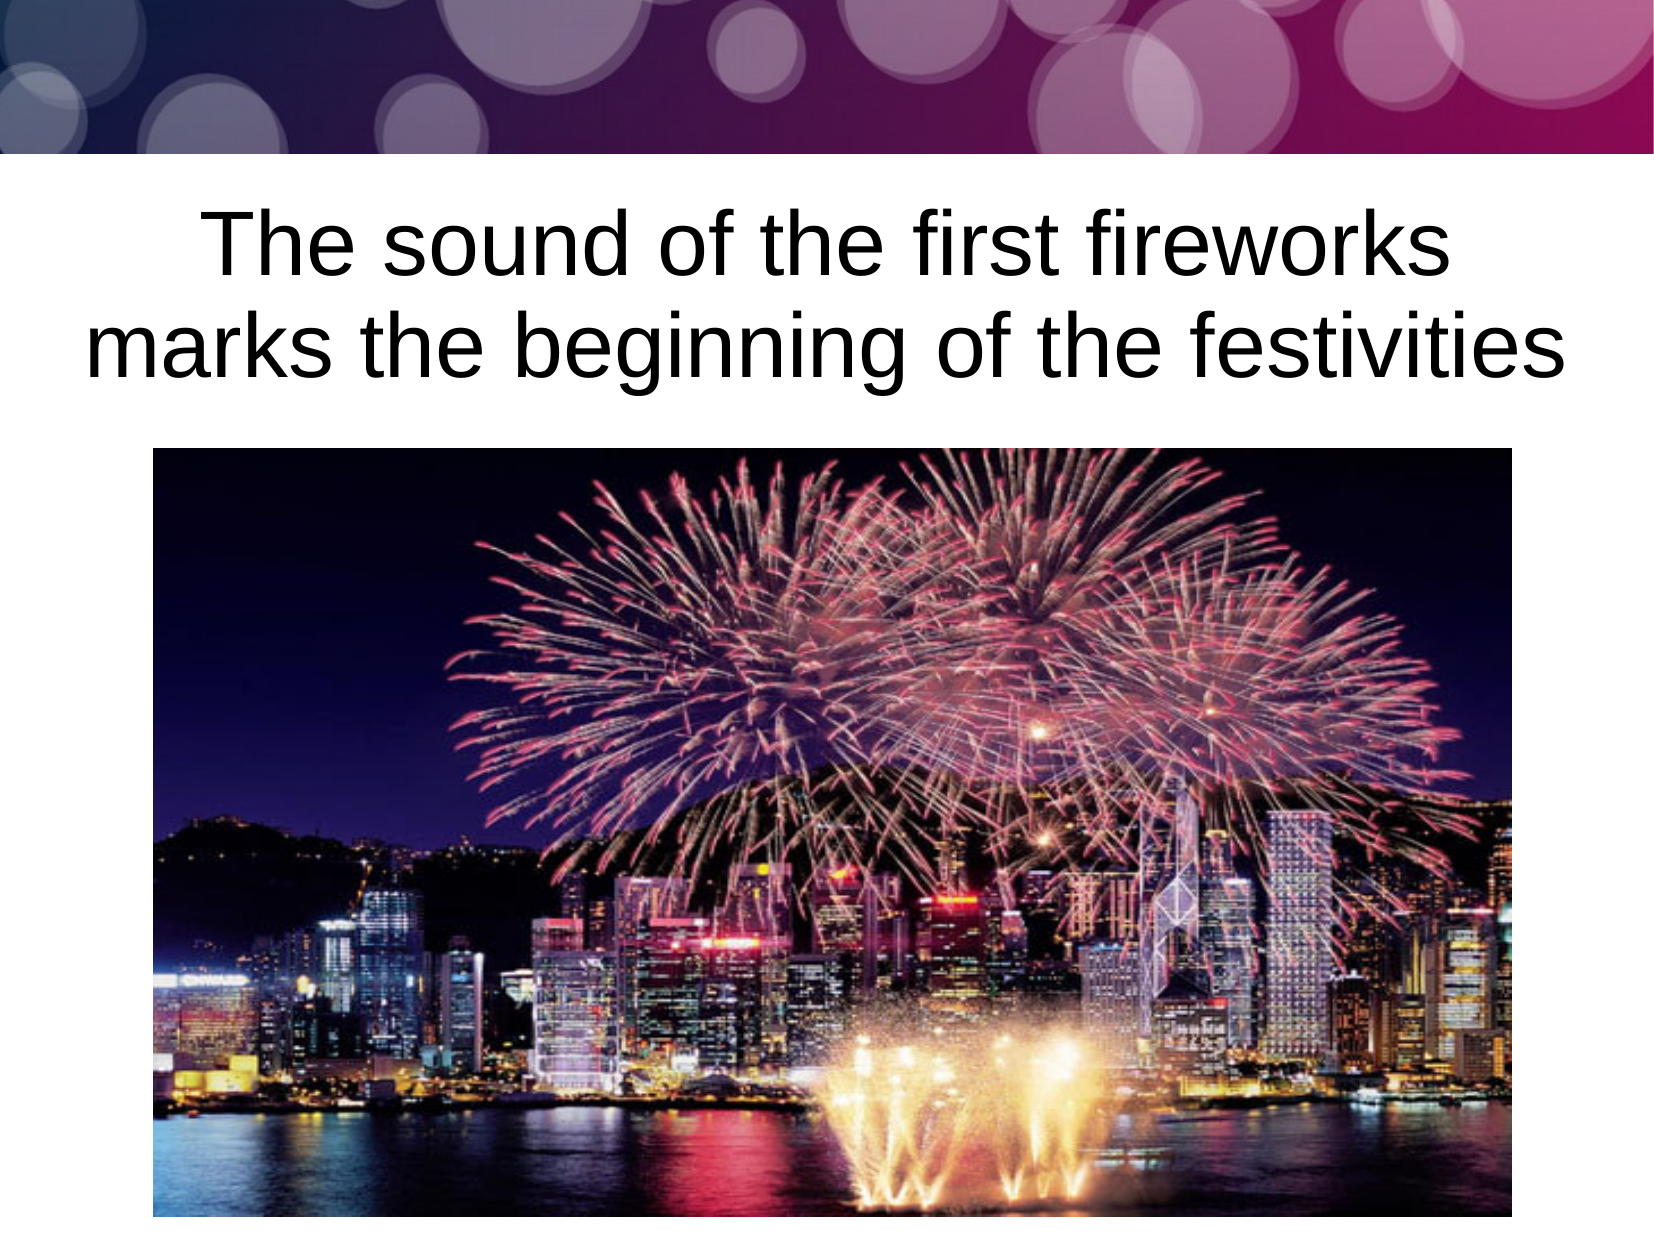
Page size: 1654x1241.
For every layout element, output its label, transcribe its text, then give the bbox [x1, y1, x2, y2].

picture [153, 448, 1512, 1217]
picture [0, 0, 1654, 154]
title The sound of the first fireworks marks the beginning of the festivities [82, 192, 1571, 398]
